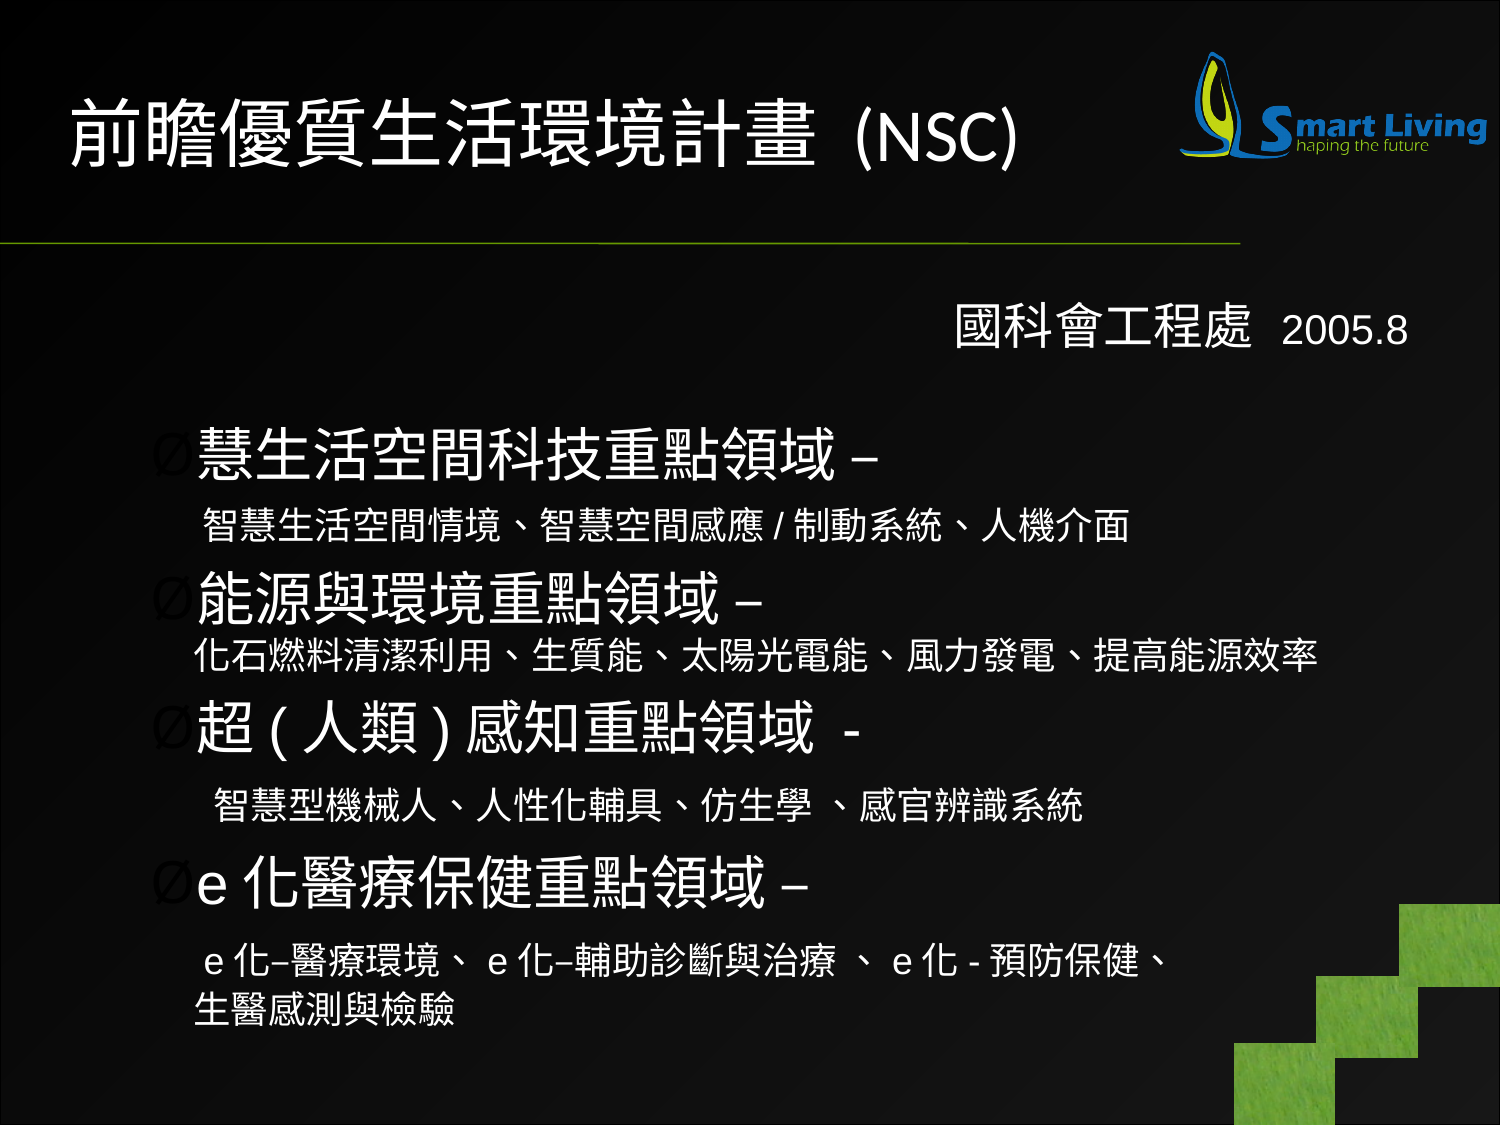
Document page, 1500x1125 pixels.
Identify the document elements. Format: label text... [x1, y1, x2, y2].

text_box 國科會工程處 2005.8 [939, 279, 1500, 364]
text_box 前瞻優質生活環境計畫 (NSC) [53, 43, 1105, 220]
text_box 慧生活空間科技重點領域 – 智慧生活空間情境、智慧空間感應/制動系統、人機介面 能源與環境重點領域 – 化石燃料清潔利用、生質能、太陽光電能、風力發電、提高能源效率 超(人類)感知重點領域 - 智慧型機械人、人性化輔具、仿生學 、感官辨識系統 e化醫療保健重點領域 – e化–醫療環境、e化–輔助診斷與治療 、e化-預防保健、 生醫感測與檢驗 [136, 410, 1423, 1083]
